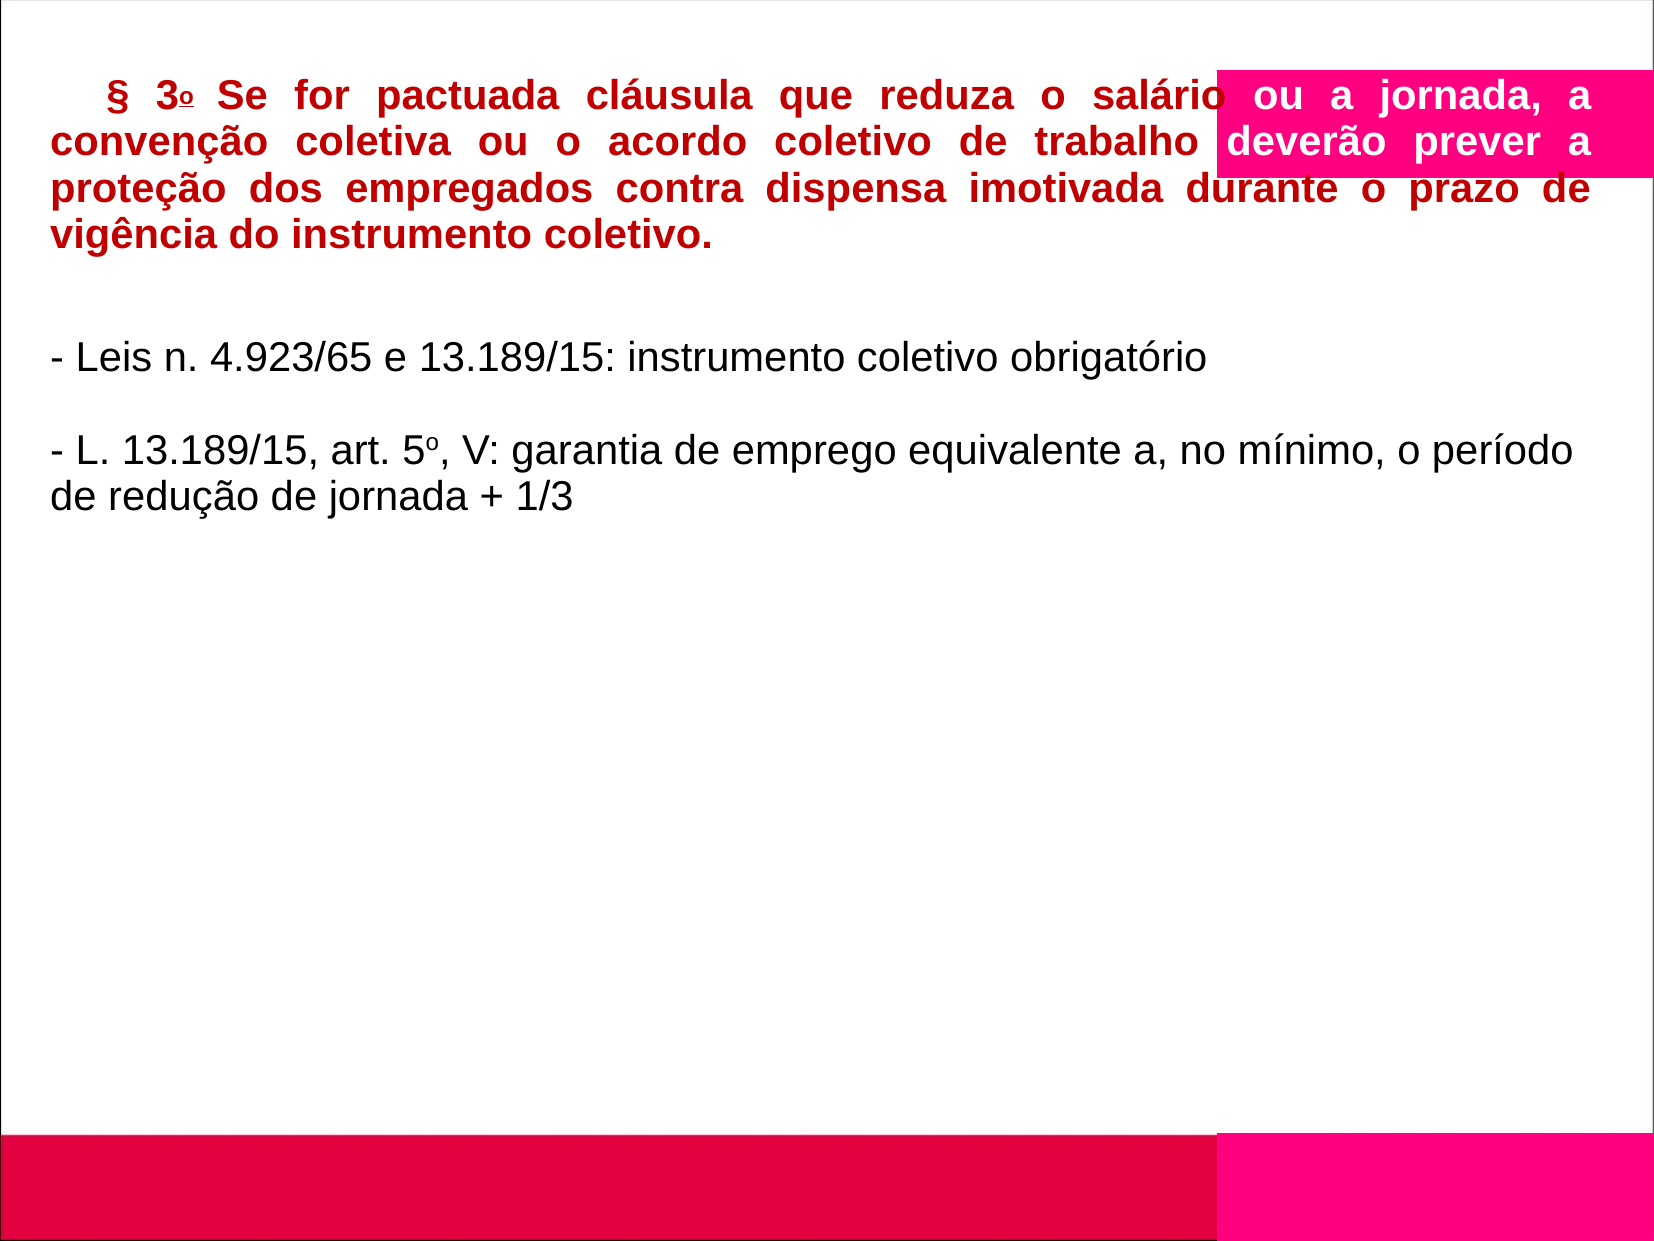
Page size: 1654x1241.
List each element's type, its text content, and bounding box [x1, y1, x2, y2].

picture [0, 0, 1654, 1241]
text_box § 3o Se for pactuada cláusula que reduza o salário ou a jornada, a convenção coletiva ou o acordo coletivo de trabalho deverão prever a proteção dos empregados contra dispensa imotivada durante o prazo de vigência do instrumento coletivo. - Leis n. 4.923/65 e 13.189/15: instrumento coletivo obrigatório - L. 13.189/15, art. 5o, V: garantia de emprego equivalente a, no mínimo, o período de redução de jornada + 1/3 [35, 63, 1607, 725]
